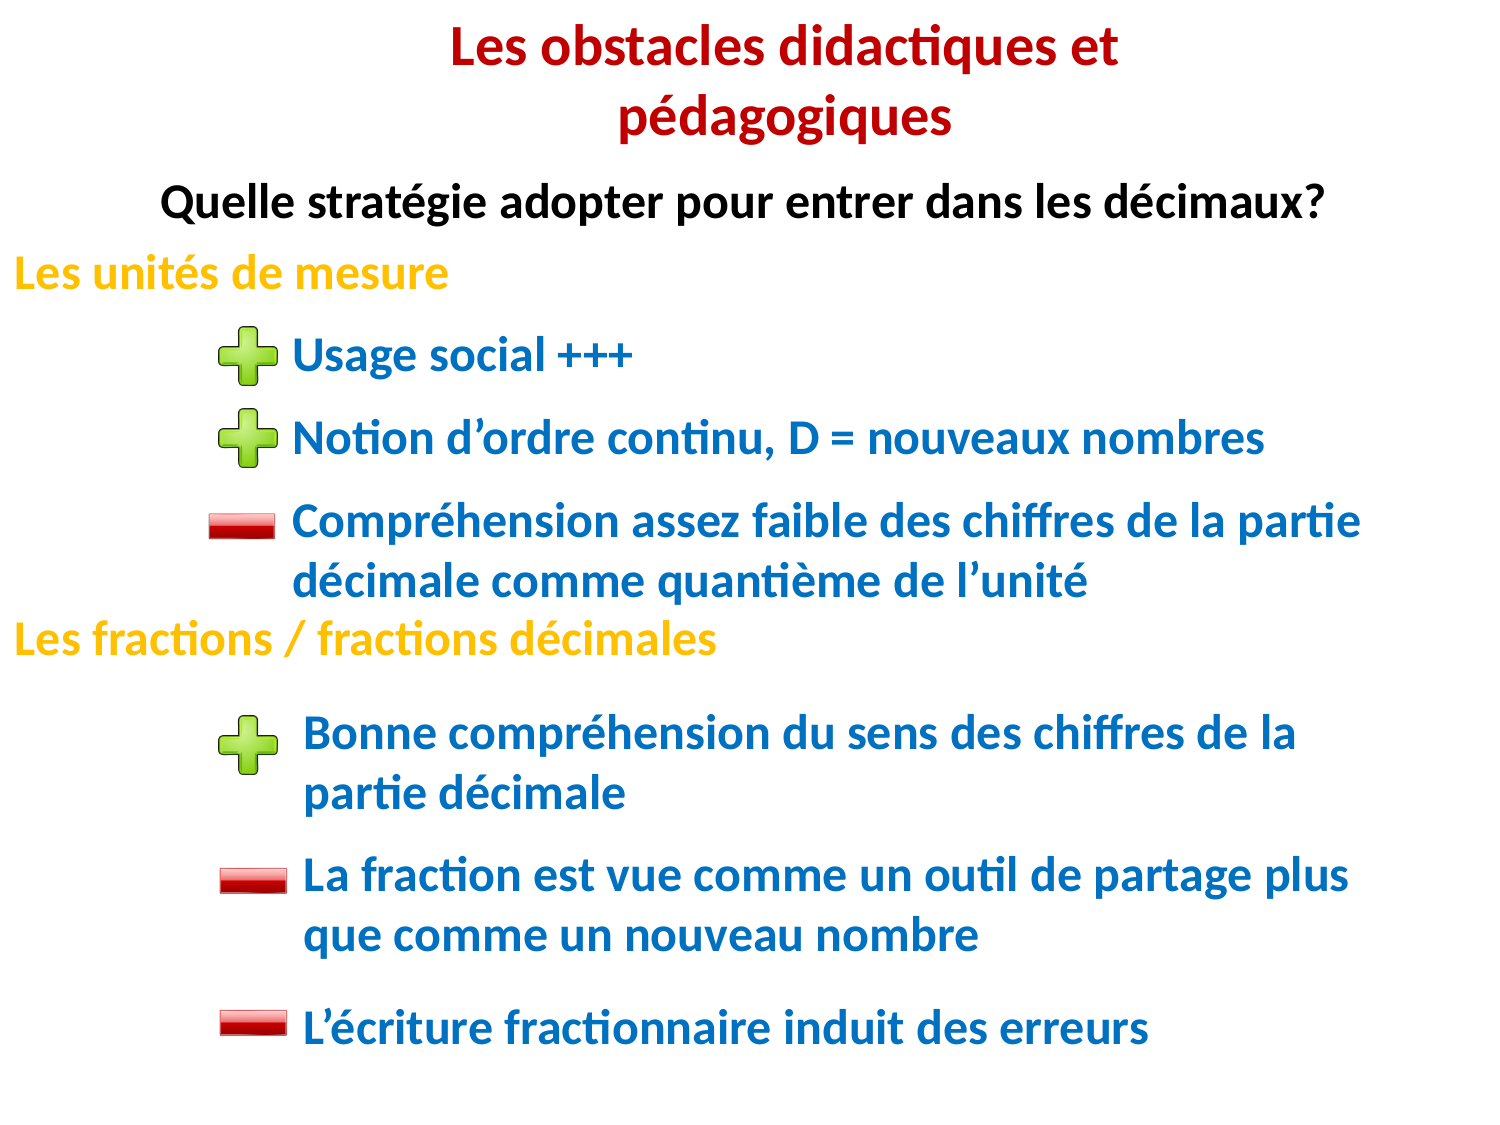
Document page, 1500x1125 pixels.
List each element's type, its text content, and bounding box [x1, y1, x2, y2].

text_box La fraction est vue comme un outil de partage plus que comme un nouveau nombre [289, 834, 1424, 969]
text_box Les fractions / fractions décimales [0, 597, 1288, 673]
picture [183, 408, 300, 585]
text_box Notion d’ordre continu, D = nouveaux nombres [277, 397, 1412, 472]
text_box Bonne compréhension du sens des chiffres de la partie décimale [289, 692, 1447, 828]
text_box Usage social +++ [277, 314, 987, 390]
text_box Compréhension assez faible des chiffres de la partie décimale comme quantième de l’unité [277, 479, 1412, 615]
picture [194, 964, 312, 1081]
picture [218, 326, 278, 386]
text_box Quelle stratégie adopter pour entrer dans les décimaux? [100, 160, 1388, 236]
text_box Les obstacles didactiques et pédagogiques [383, 0, 1187, 155]
picture [218, 715, 278, 776]
text_box L’écriture fractionnaire induit des erreurs [312, 987, 1424, 1063]
text_box Les unités de mesure [0, 231, 1288, 307]
picture [194, 822, 312, 939]
